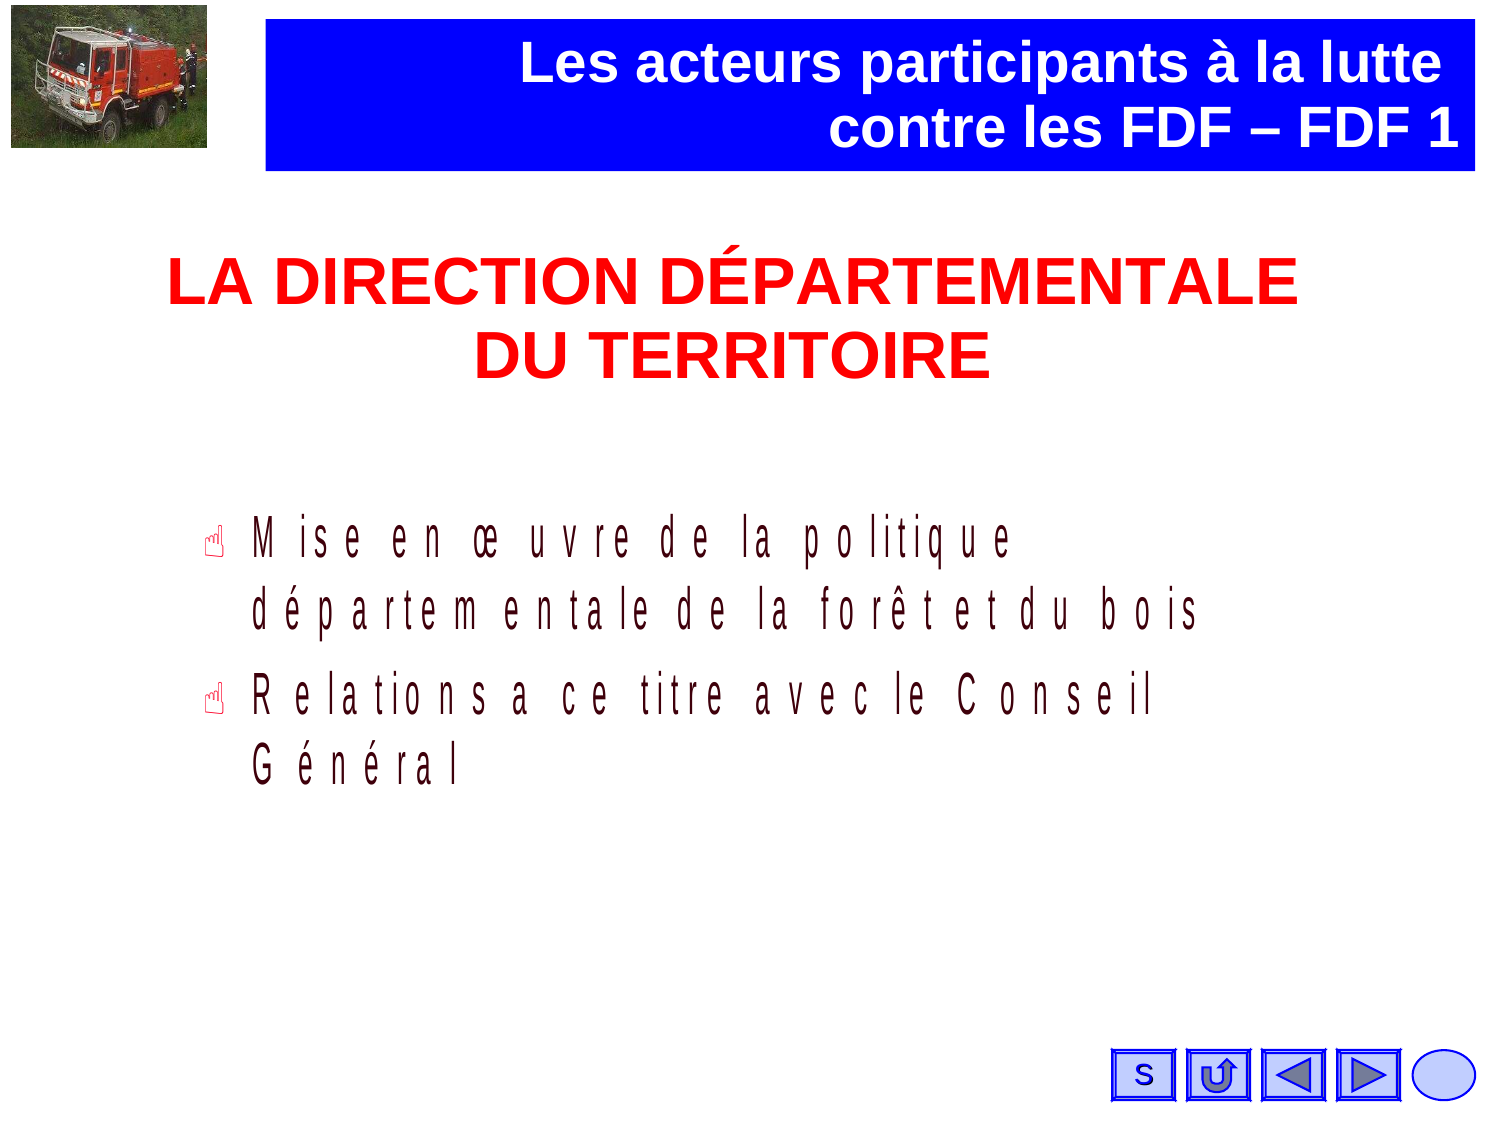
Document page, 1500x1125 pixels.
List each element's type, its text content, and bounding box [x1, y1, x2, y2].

picture [177, 480, 1320, 1093]
text_box [1412, 1050, 1476, 1101]
picture [11, 5, 207, 148]
text_box Les acteurs participants à la lutte contre les FDF – FDF 1 [265, 19, 1476, 172]
text_box LA DIRECTION DÉPARTEMENTALE DU TERRITOIRE [108, 236, 1359, 401]
